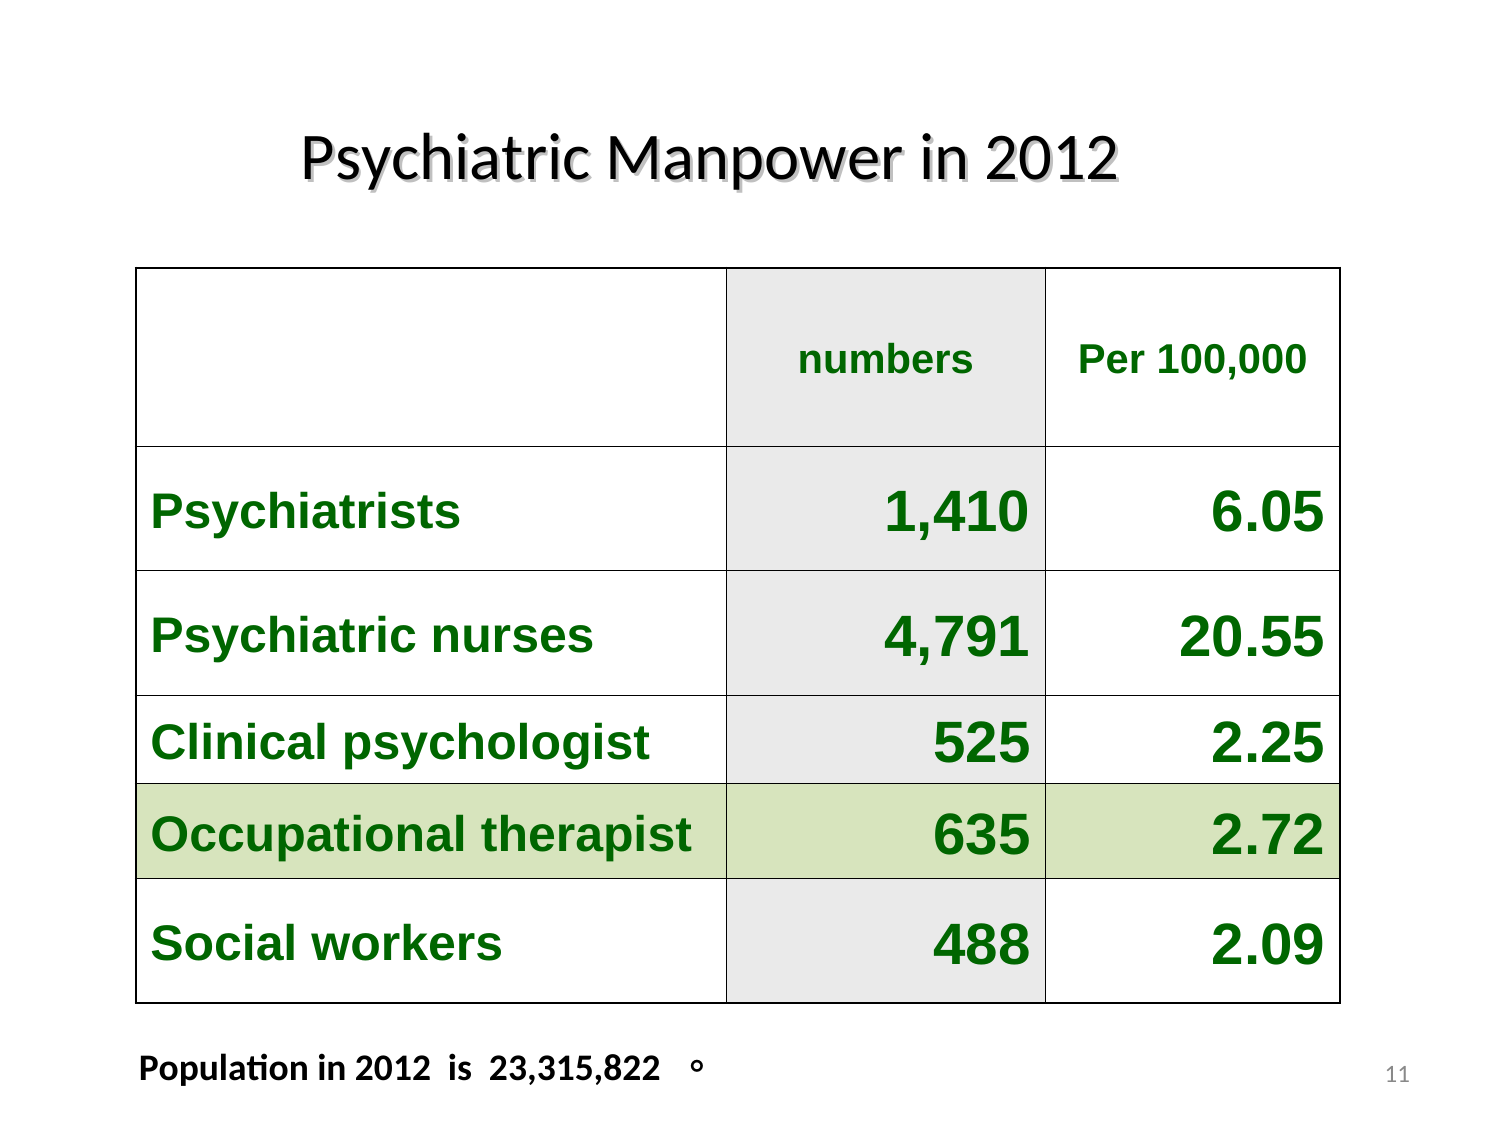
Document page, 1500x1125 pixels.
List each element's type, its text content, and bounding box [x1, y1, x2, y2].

table_cell 4,791 [727, 571, 1045, 695]
table_header numbers [727, 269, 1045, 446]
table_cell Psychiatrists [137, 447, 726, 570]
table_header [137, 269, 726, 446]
text_box Psychiatric Manpower in 2012 [210, 105, 1465, 201]
table_cell 525 [727, 696, 1045, 783]
table_cell 20.55 [1046, 571, 1339, 695]
table_header Per 100,000 [1046, 269, 1339, 446]
text_box Population in 2012 is 23,315,822 。 [123, 1034, 1378, 1096]
table_cell 635 [727, 784, 1045, 878]
table_cell 488 [727, 879, 1045, 1002]
table_cell 2.25 [1046, 696, 1339, 783]
table_cell 2.72 [1046, 784, 1339, 878]
table_cell Psychiatric nurses [137, 571, 726, 695]
table_cell Clinical psychologist [137, 696, 726, 783]
table_cell 6.05 [1046, 447, 1339, 570]
table_cell 2.09 [1046, 879, 1339, 1002]
table_cell Occupational therapist [137, 784, 726, 878]
table_cell 1,410 [727, 447, 1045, 570]
table_cell Social workers [137, 879, 726, 1002]
text_box <編號> [1074, 1042, 1426, 1103]
